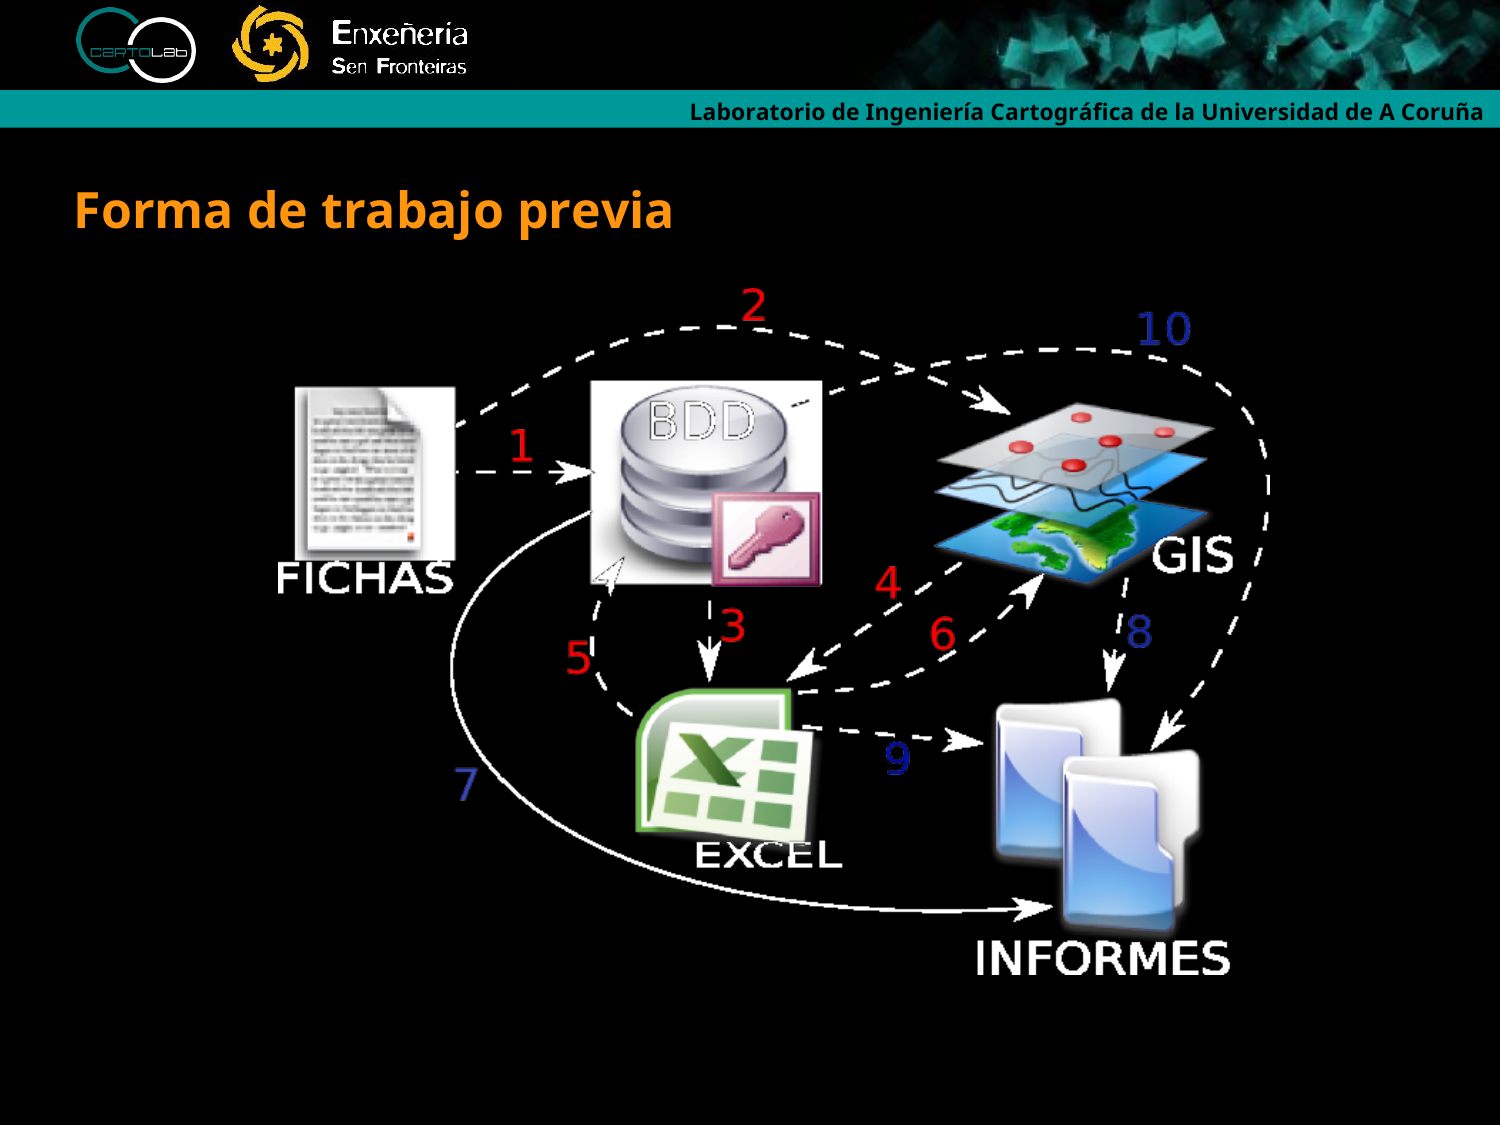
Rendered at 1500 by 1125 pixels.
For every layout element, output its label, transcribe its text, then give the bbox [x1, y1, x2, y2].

picture [278, 288, 1270, 975]
picture [76, 7, 196, 83]
text_box Forma de trabajo previa [59, 170, 798, 247]
picture [212, 5, 516, 86]
picture [844, 0, 1500, 90]
